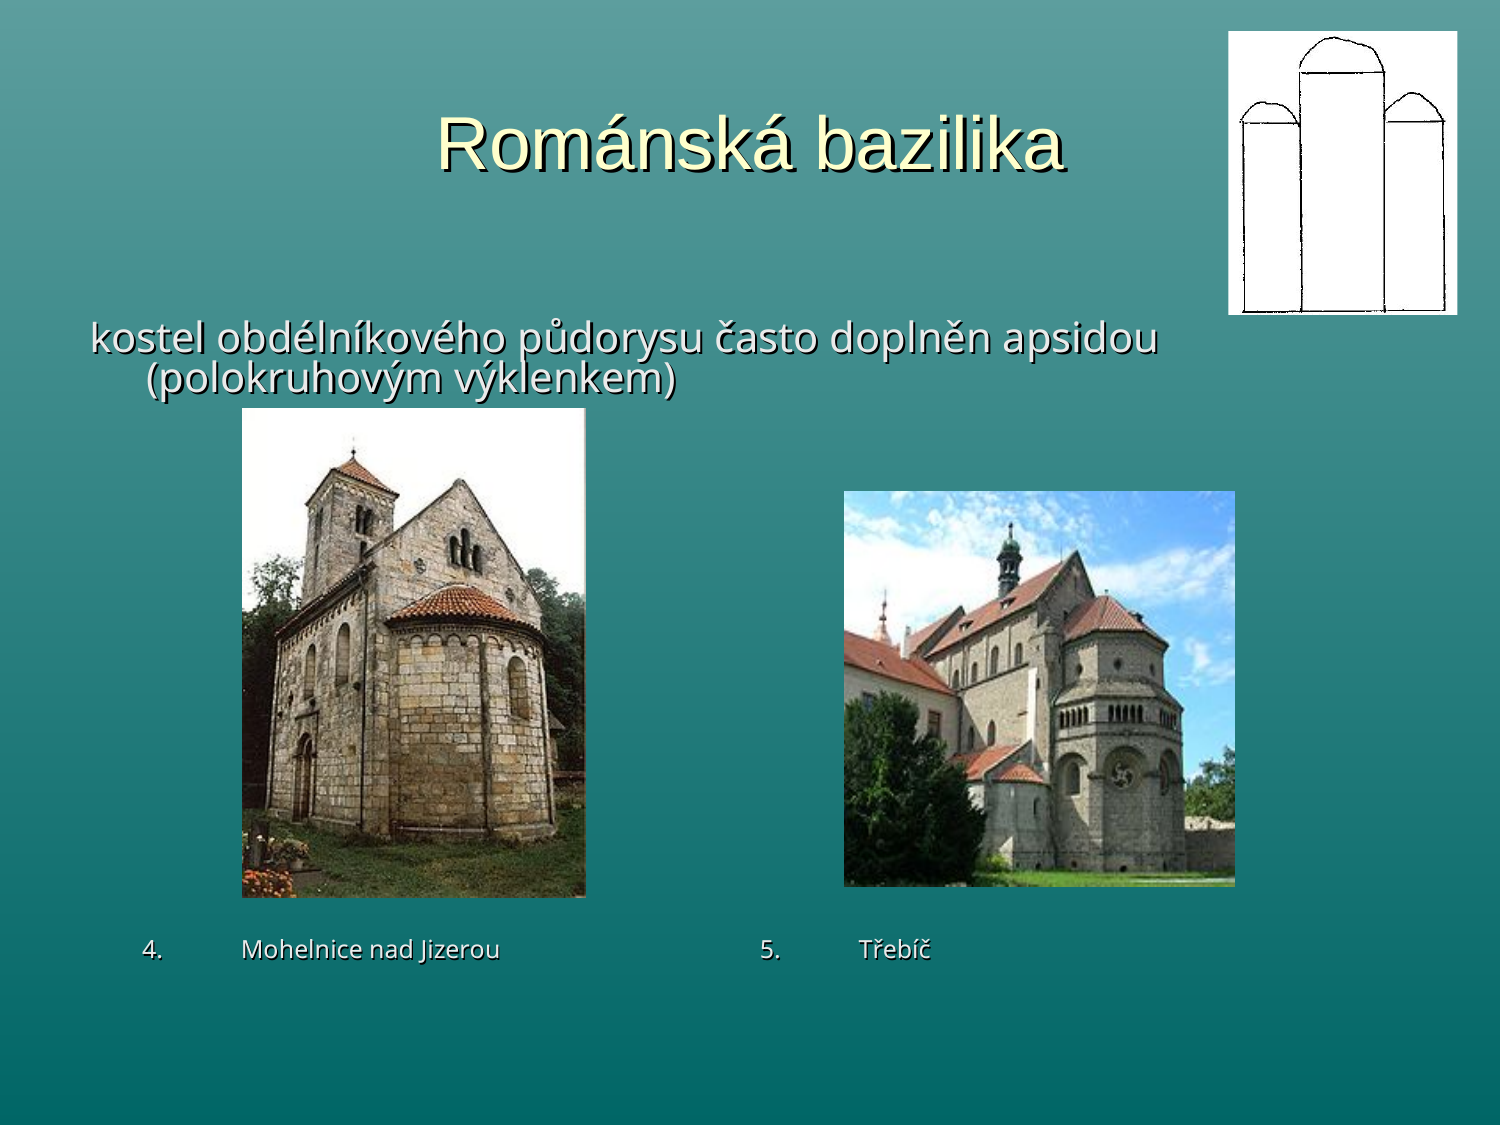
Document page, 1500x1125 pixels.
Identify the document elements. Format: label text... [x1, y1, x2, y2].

picture [242, 408, 586, 898]
picture [1228, 31, 1458, 315]
picture [844, 491, 1235, 887]
list kostel obdélníkového půdorysu často doplněn apsidou (polokruhovým výklenkem) 4. Mohelnice nad Jizerou 5. Třebíč [75, 262, 1426, 1006]
title Románská bazilika [75, 45, 1228, 233]
